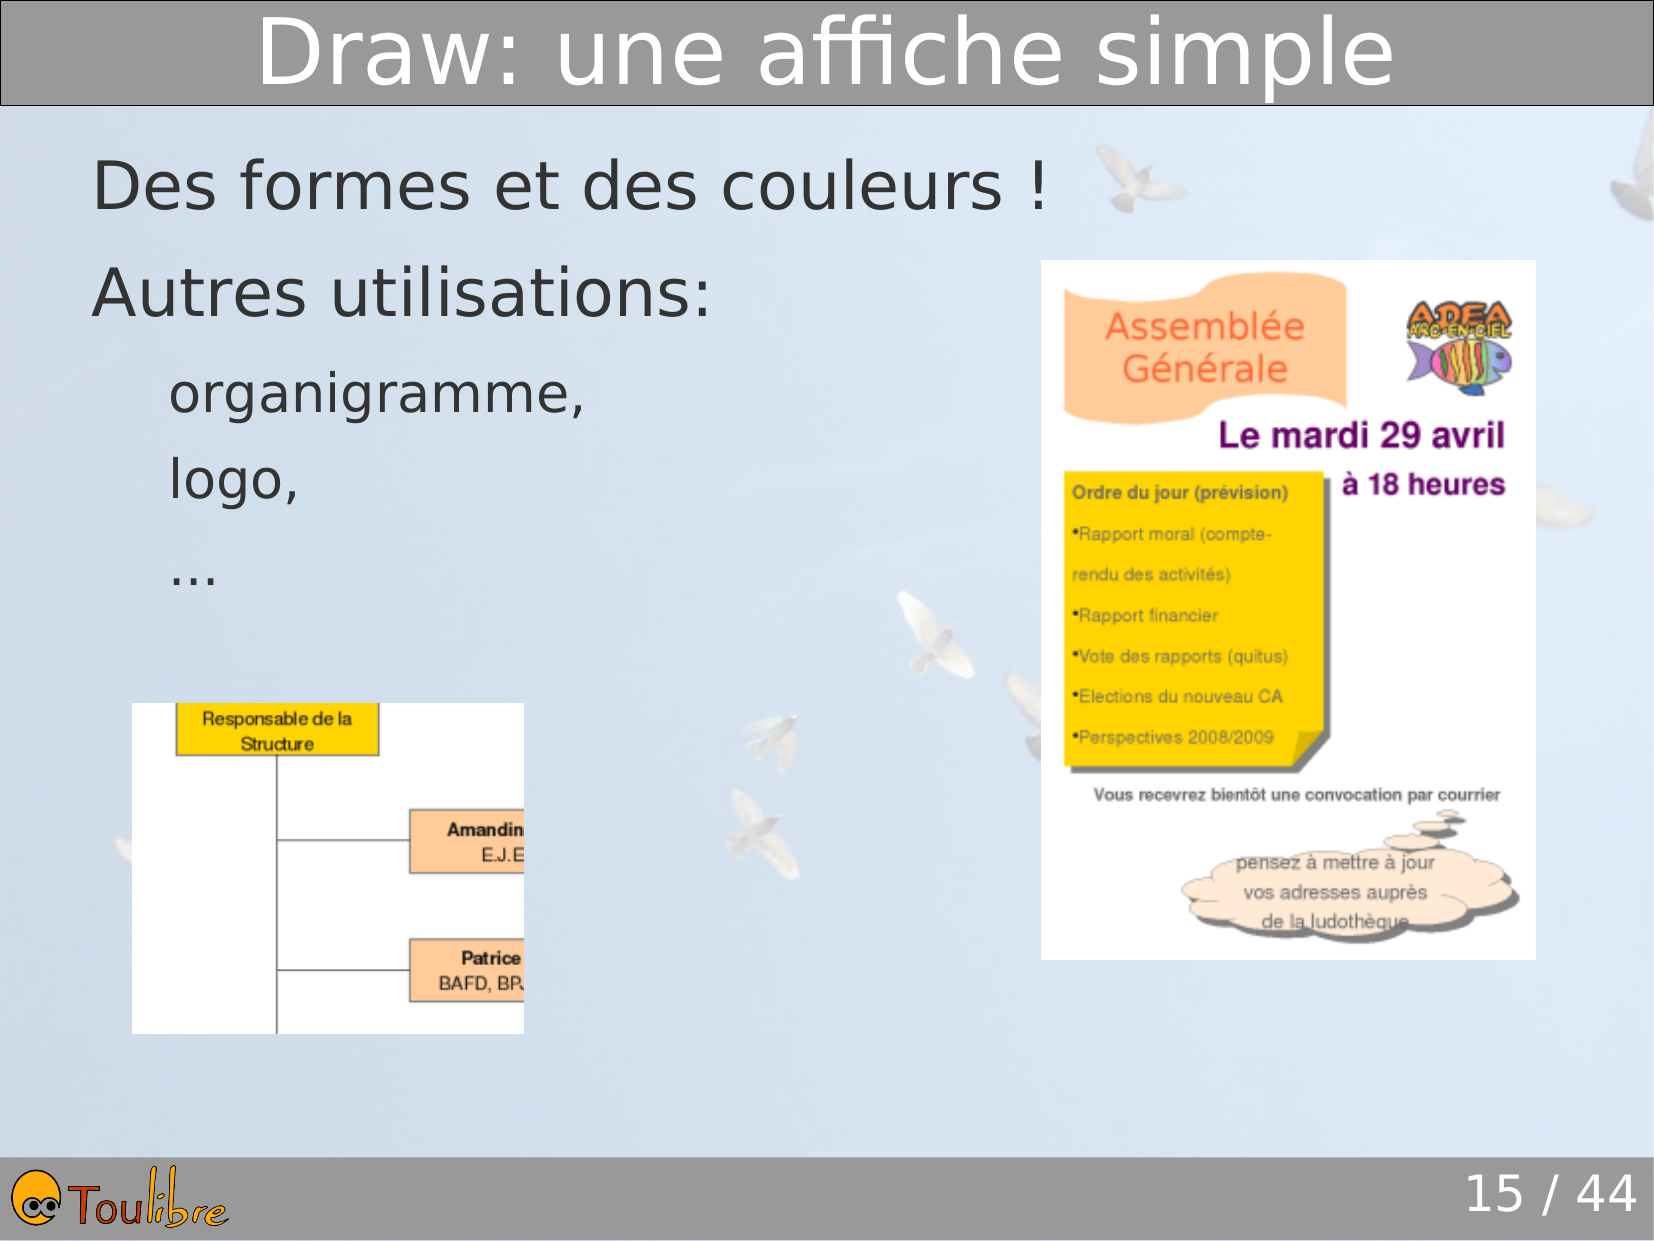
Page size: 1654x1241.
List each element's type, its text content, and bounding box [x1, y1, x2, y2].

picture [1041, 260, 1536, 960]
picture [11, 1165, 229, 1228]
title Draw: une affiche simple [0, 0, 1654, 107]
list Des formes et des couleurs ! Autres utilisations: organigramme, logo, ... [73, 147, 1595, 1109]
picture [132, 703, 524, 1034]
